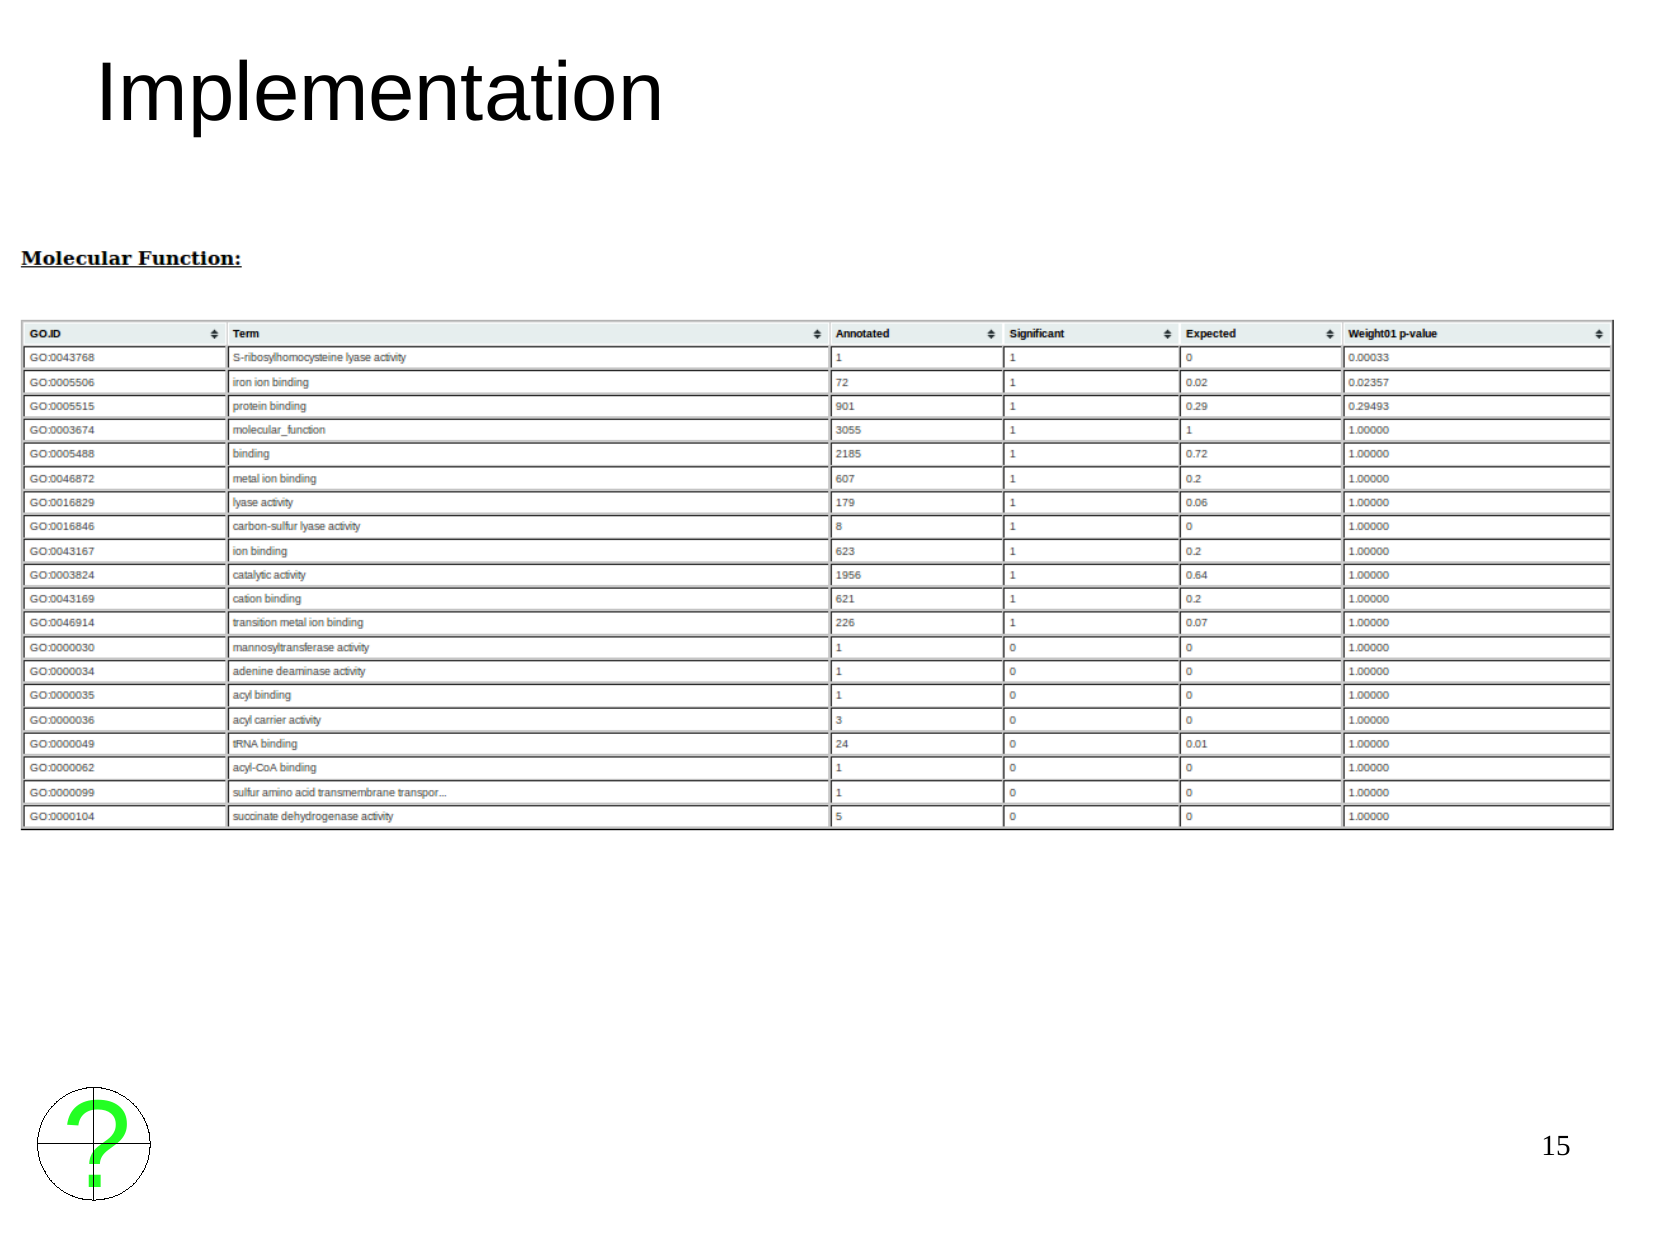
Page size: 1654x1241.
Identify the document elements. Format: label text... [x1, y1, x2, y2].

picture [16, 245, 1619, 835]
text_box ? [37, 1087, 93, 1143]
text_box ? [37, 1144, 93, 1201]
text_box ? [94, 1109, 116, 1143]
text_box ? [94, 1144, 101, 1150]
text_box Implementation [75, 37, 680, 146]
text_box ? [94, 1087, 151, 1143]
text_box ? [94, 1144, 151, 1201]
